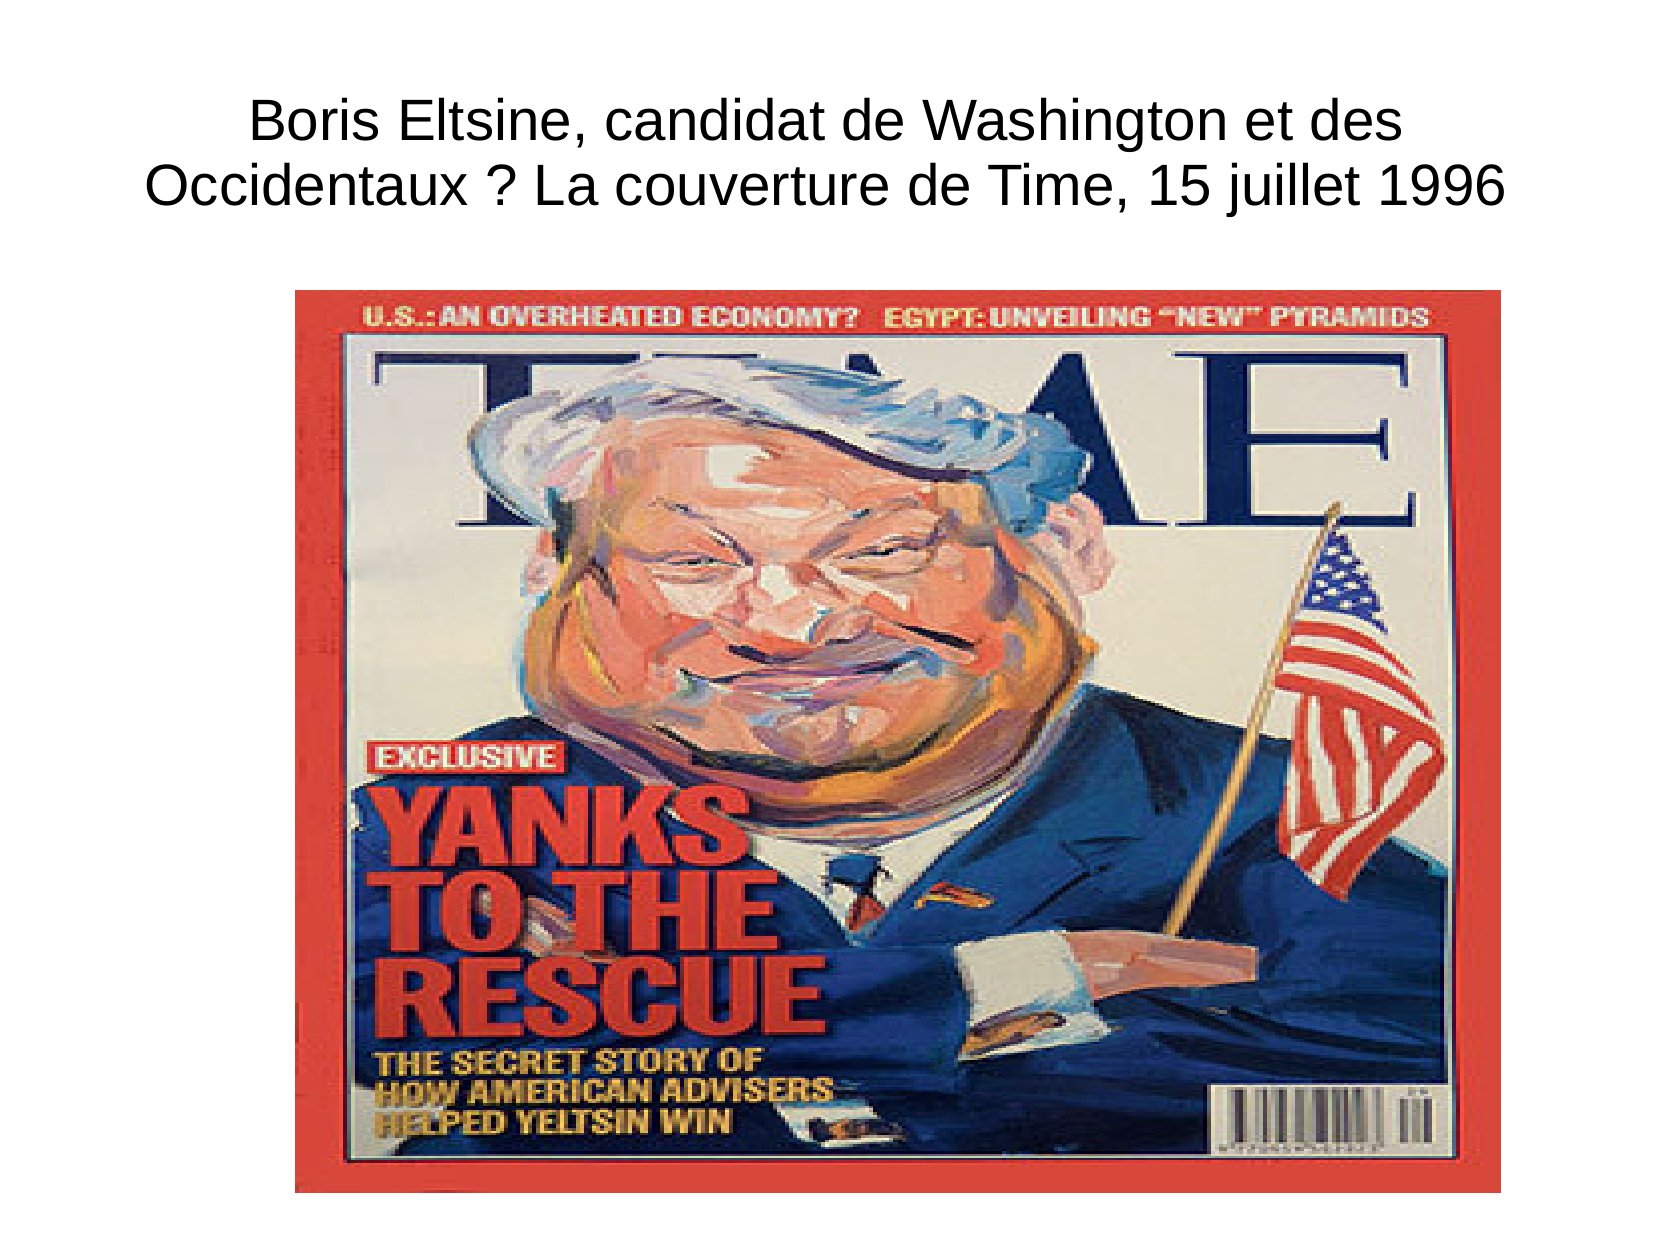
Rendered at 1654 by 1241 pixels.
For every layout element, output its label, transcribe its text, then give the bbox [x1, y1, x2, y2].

title Boris Eltsine, candidat de Washington et des Occidentaux ? La couverture de Time, 15 juillet 1996 [82, 49, 1571, 257]
picture [295, 290, 1501, 1193]
